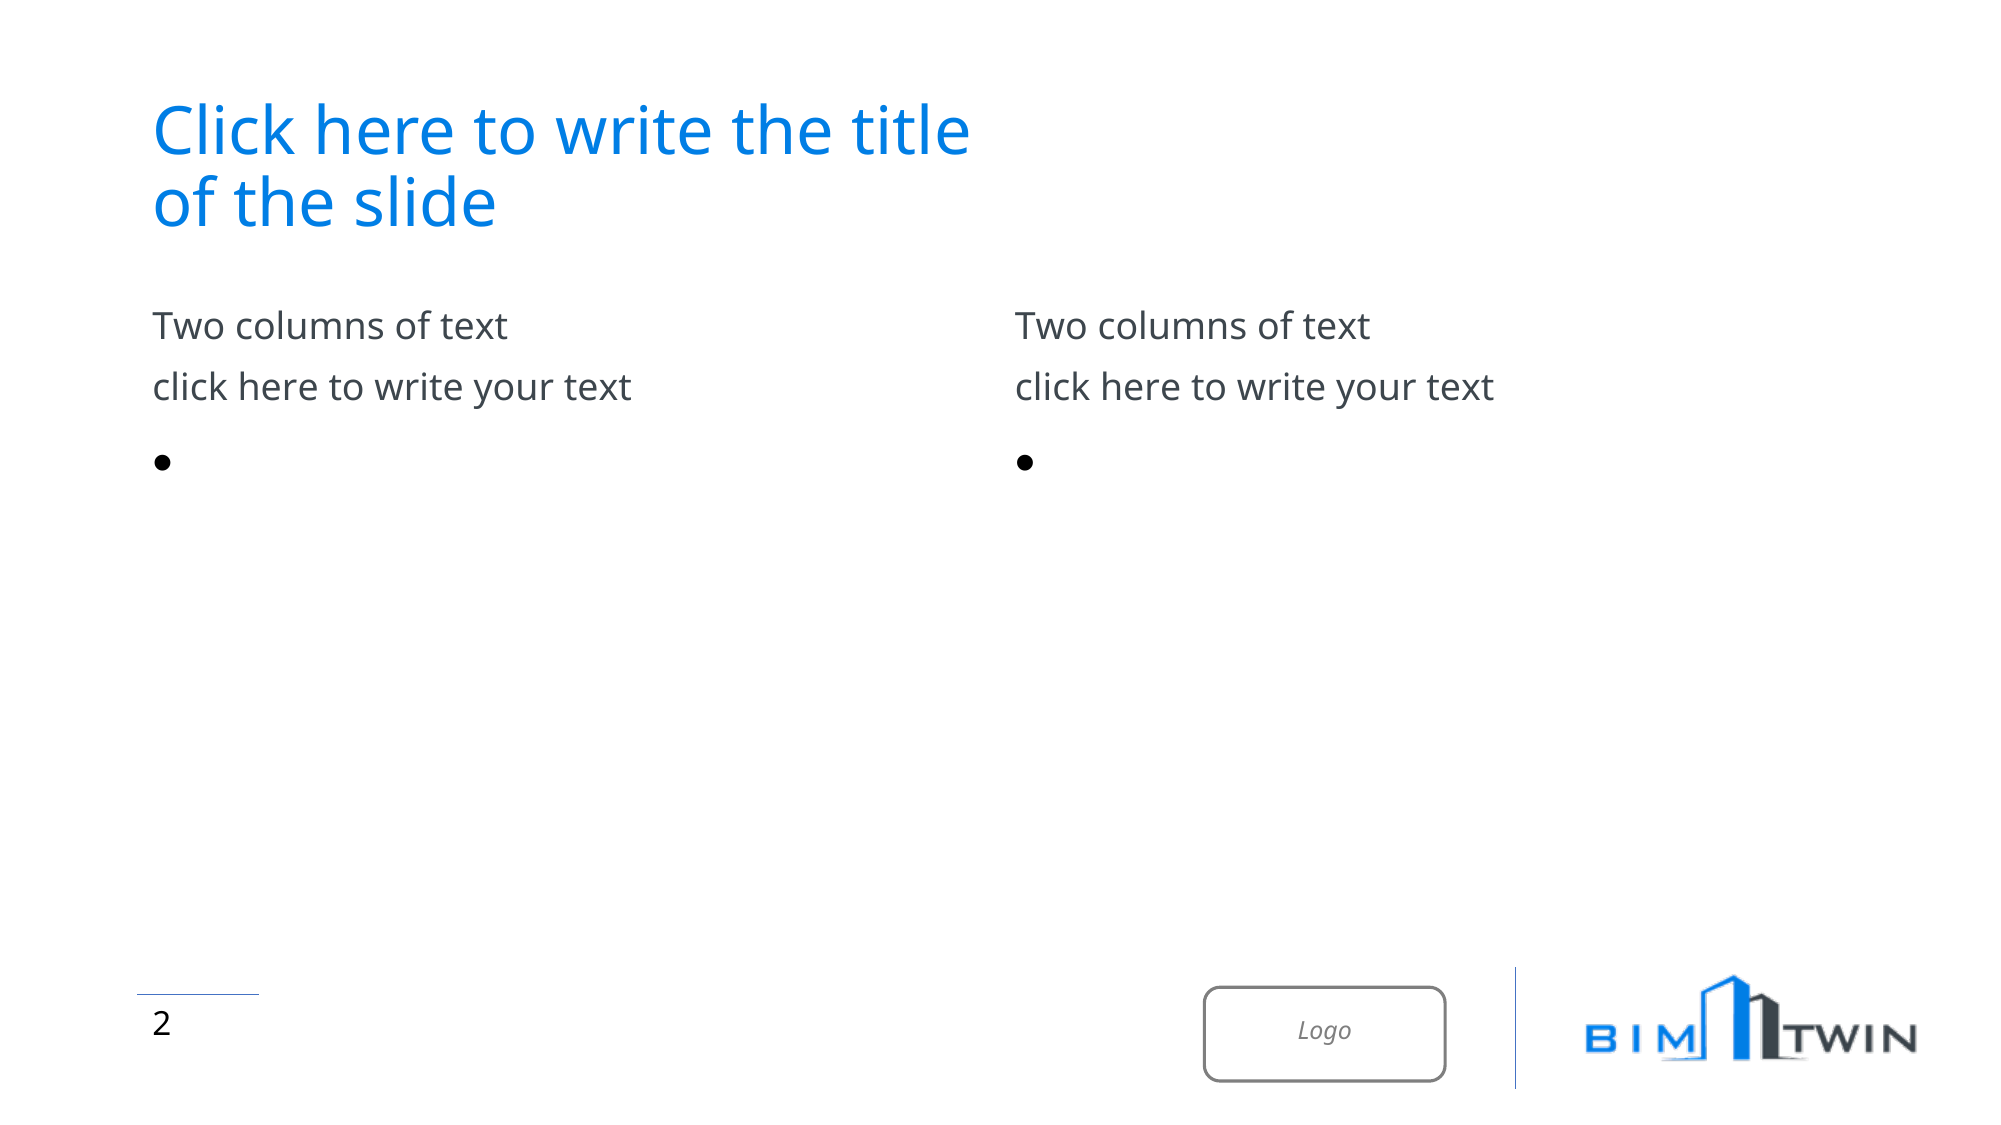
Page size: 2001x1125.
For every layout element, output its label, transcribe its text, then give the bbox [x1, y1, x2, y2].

list Two columns of text click here to write your text [137, 299, 999, 954]
title Click here to write the title of the slide [137, 59, 1000, 278]
list Two columns of text click here to write your text [999, 299, 1863, 954]
